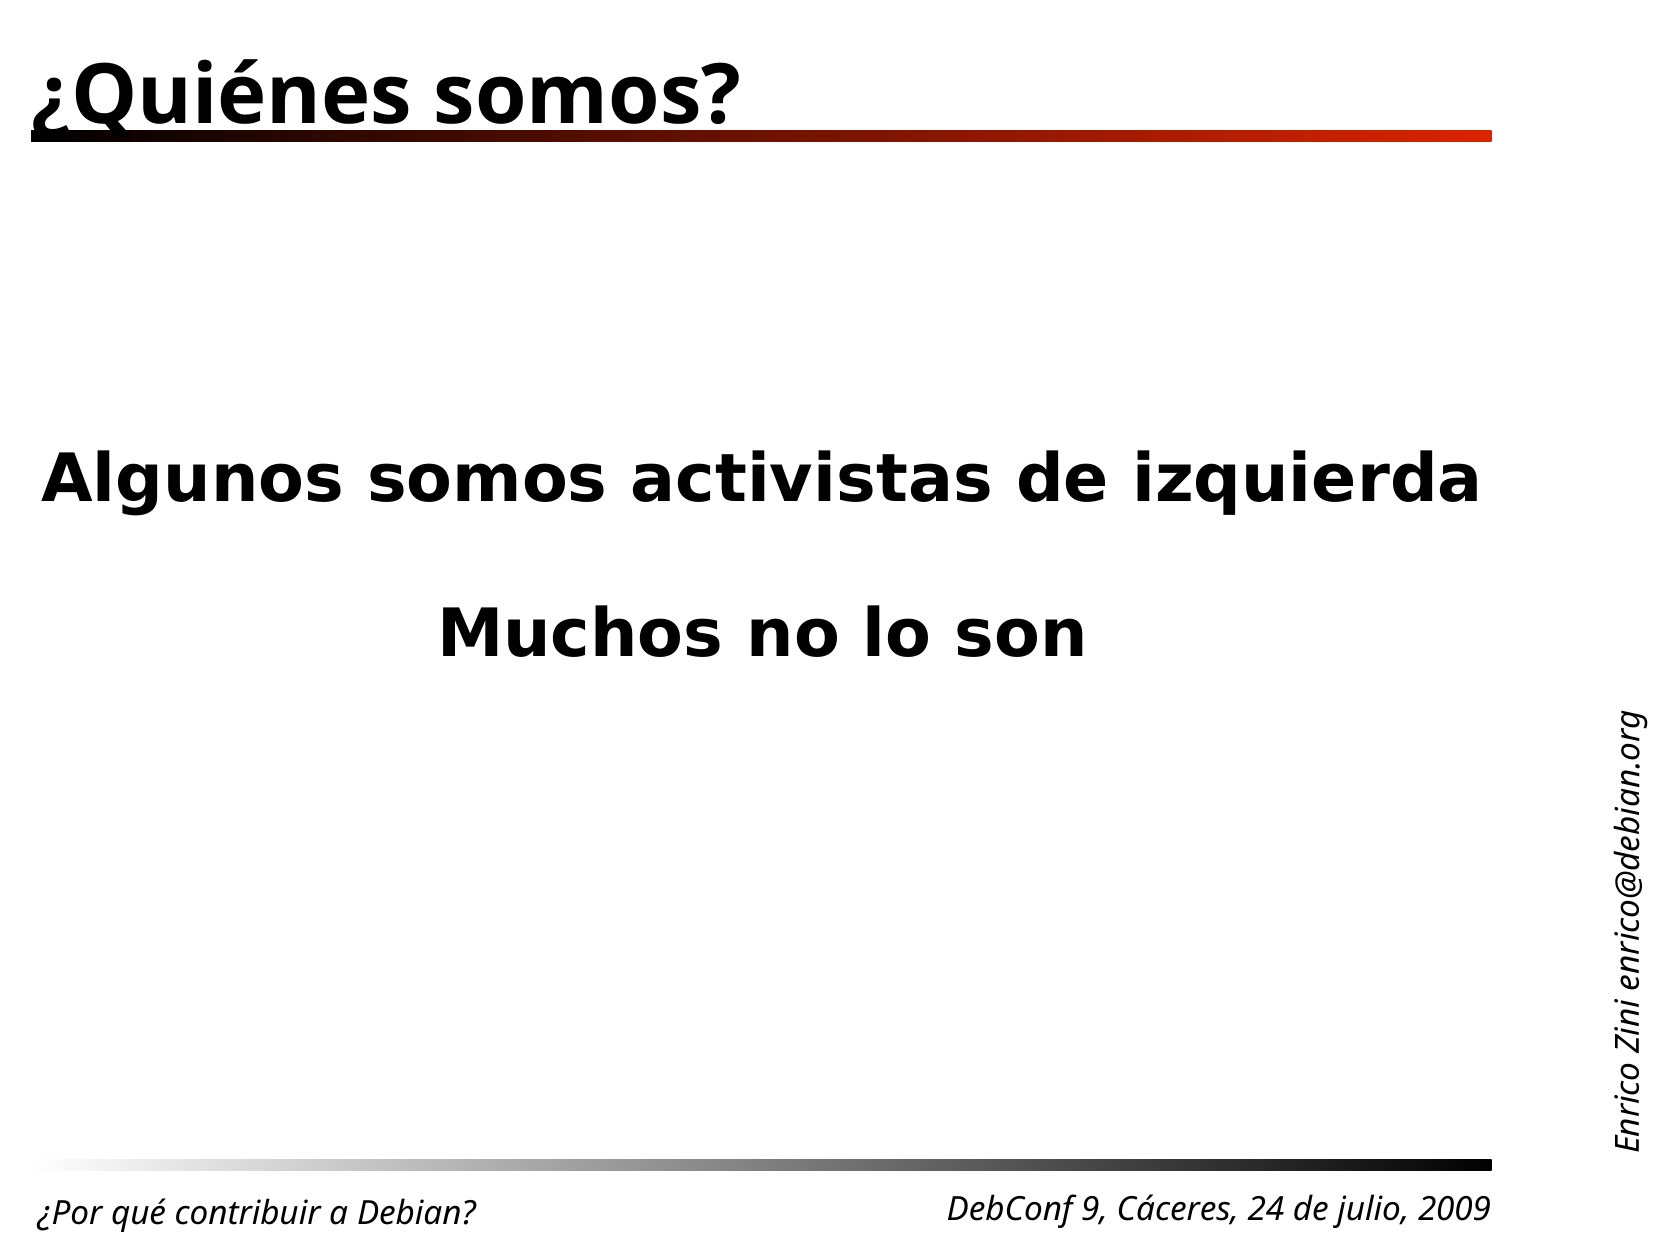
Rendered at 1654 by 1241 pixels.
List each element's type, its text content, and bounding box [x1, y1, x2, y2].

text_box Algunos somos activistas de izquierda Muchos no lo son [30, 439, 1495, 673]
text_box ¿Quiénes somos? [31, 34, 1438, 168]
